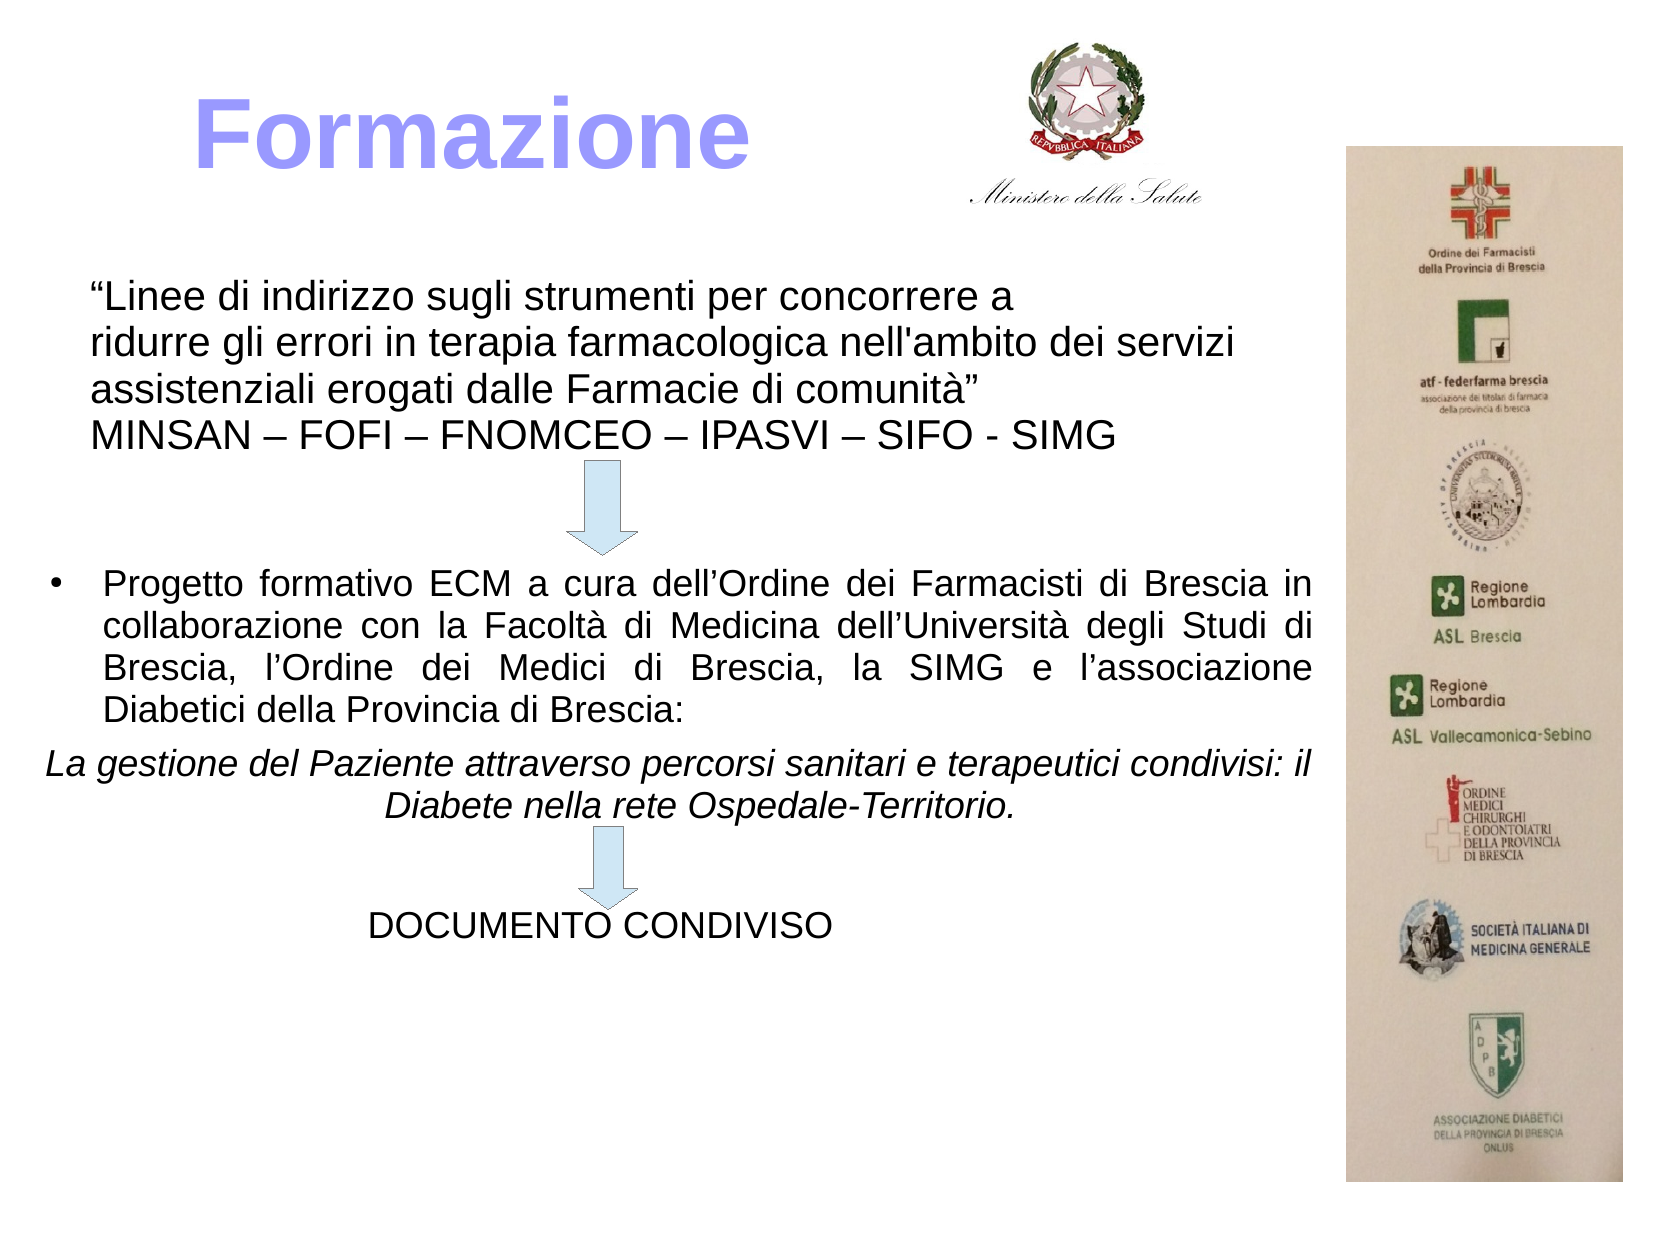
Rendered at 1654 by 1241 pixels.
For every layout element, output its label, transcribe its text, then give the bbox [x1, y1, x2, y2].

text_box Progetto formativo ECM a cura dell’Ordine dei Farmacisti di Brescia in collaborazione con la Facoltà di Medicina dell’Università degli Studi di Brescia, l’Ordine dei Medici di Brescia, la SIMG e l’associazione Diabetici della Provincia di Brescia: La gestione del Paziente attraverso percorsi sanitari e terapeutici condivisi: il Diabete nella rete Ospedale-Territorio. [17, 555, 1329, 839]
text_box “Linee di indirizzo sugli strumenti per concorrere a ridurre gli errori in terapia farmacologica nell'ambito dei servizi assistenziali erogati dalle Farmacie di comunità” MINSAN – FOFI – FNOMCEO – IPASVI – SIFO - SIMG [75, 265, 1292, 510]
picture [944, 23, 1230, 237]
text_box DOCUMENTO CONDIVISO [59, 897, 1276, 955]
picture [1346, 146, 1623, 1182]
text_box Formazione [177, 70, 768, 198]
text_box [566, 460, 638, 556]
text_box [578, 826, 638, 897]
